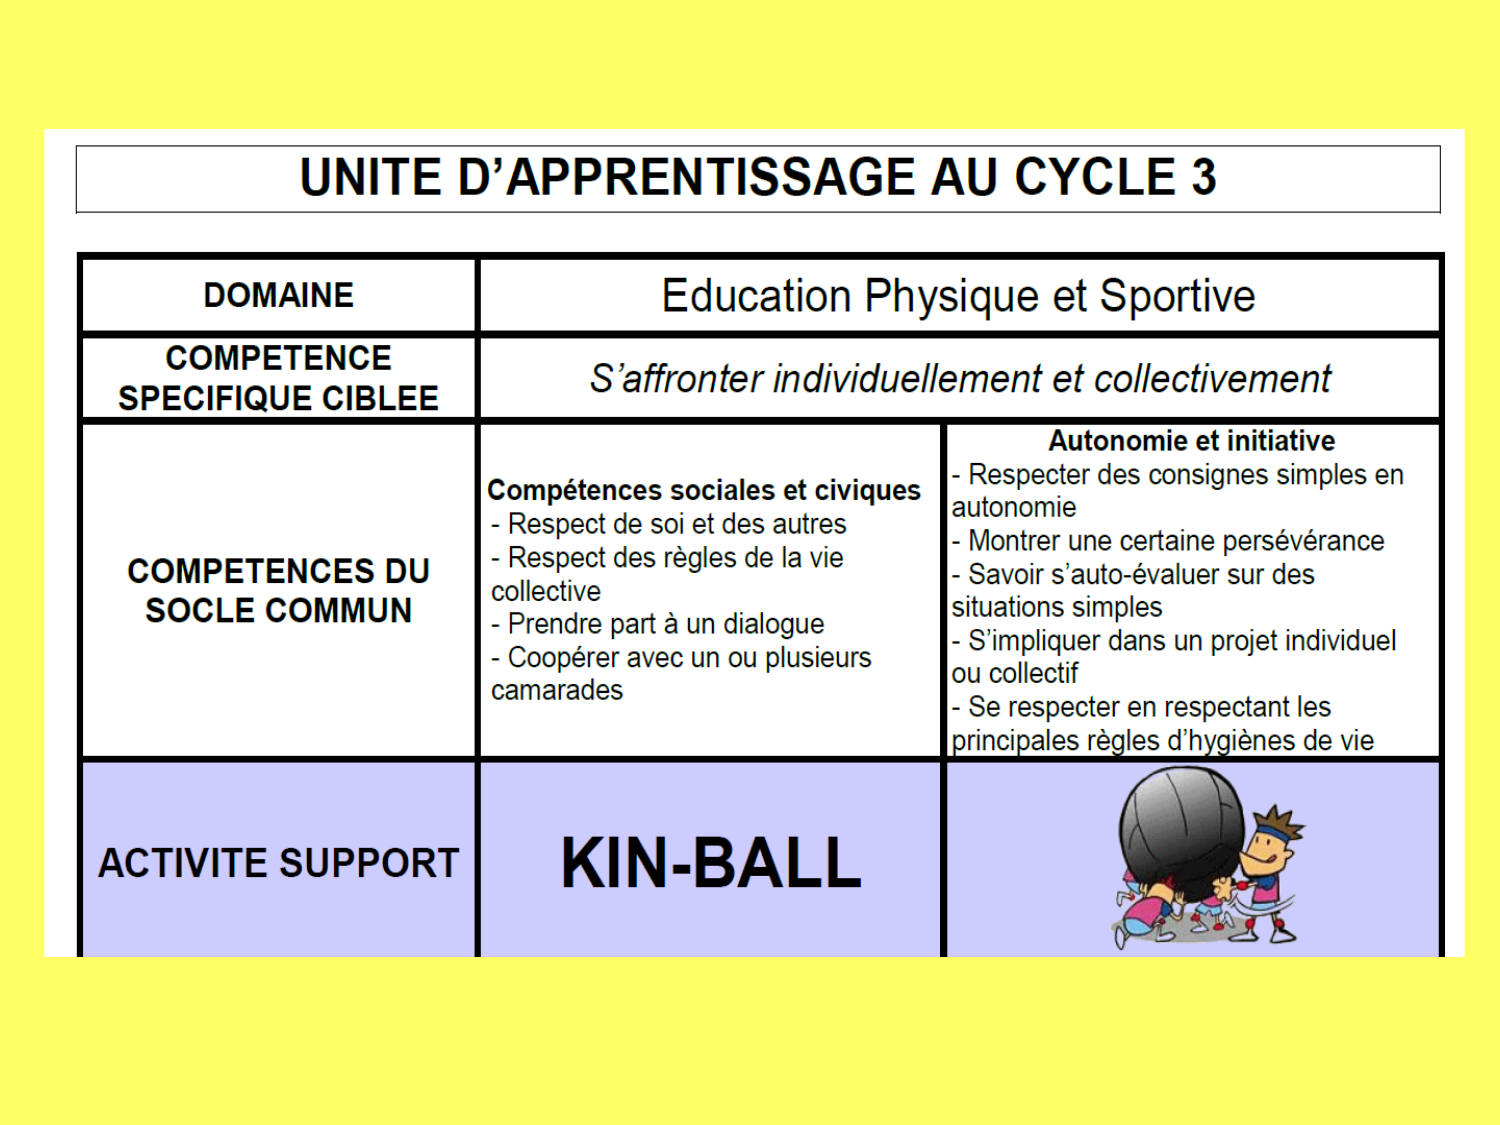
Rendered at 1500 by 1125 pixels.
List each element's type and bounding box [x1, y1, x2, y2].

picture [44, 129, 1465, 957]
